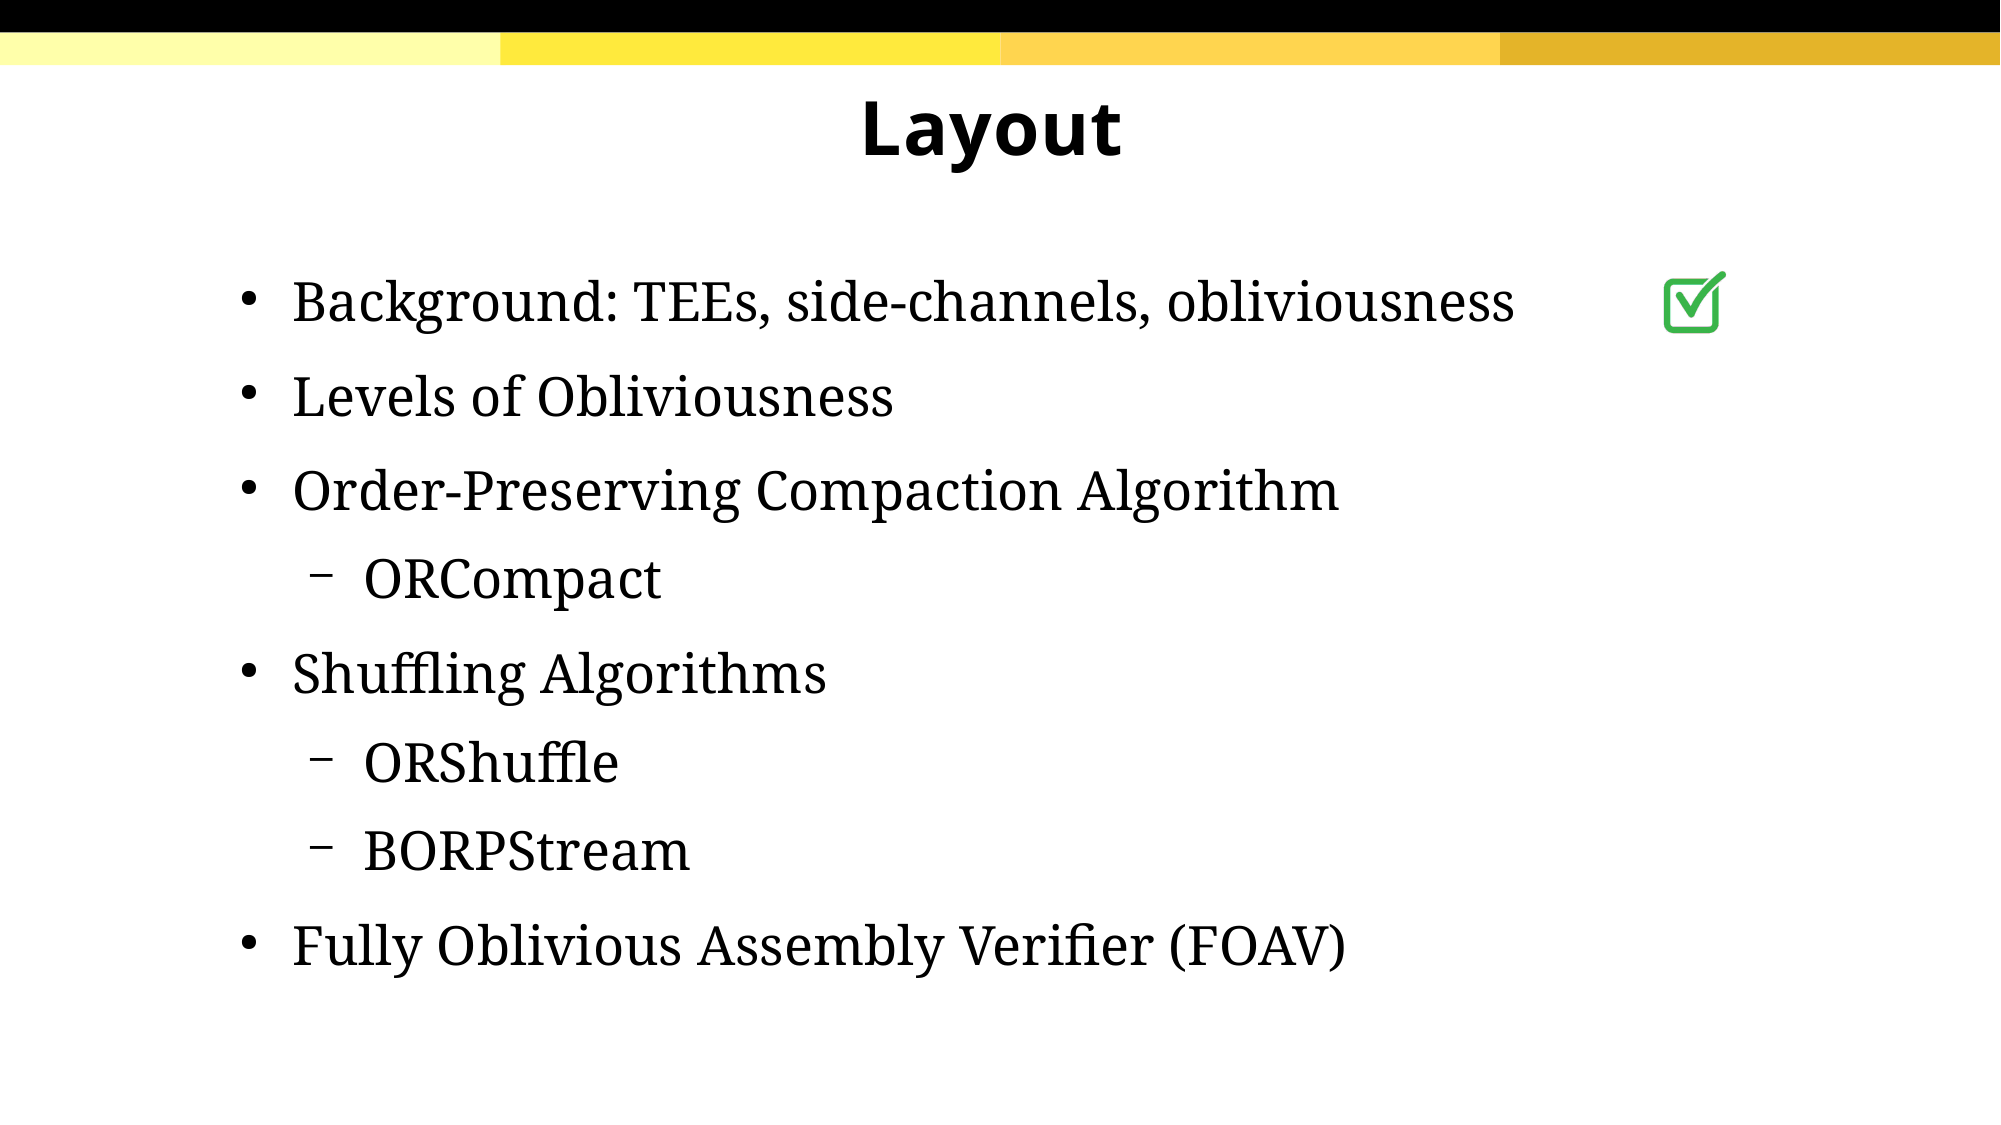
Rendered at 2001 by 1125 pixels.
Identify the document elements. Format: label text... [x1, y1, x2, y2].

picture [1659, 267, 1731, 339]
list Background: TEEs, side-channels, obliviousness Levels of Obliviousness Order-Preserving Compaction Algorithm ORCompact Shuffling Algorithms ORShuffle BORPStream Fully Oblivious Assembly Verifier (FOAV) [206, 259, 2000, 1125]
title Layout [42, 59, 1941, 207]
